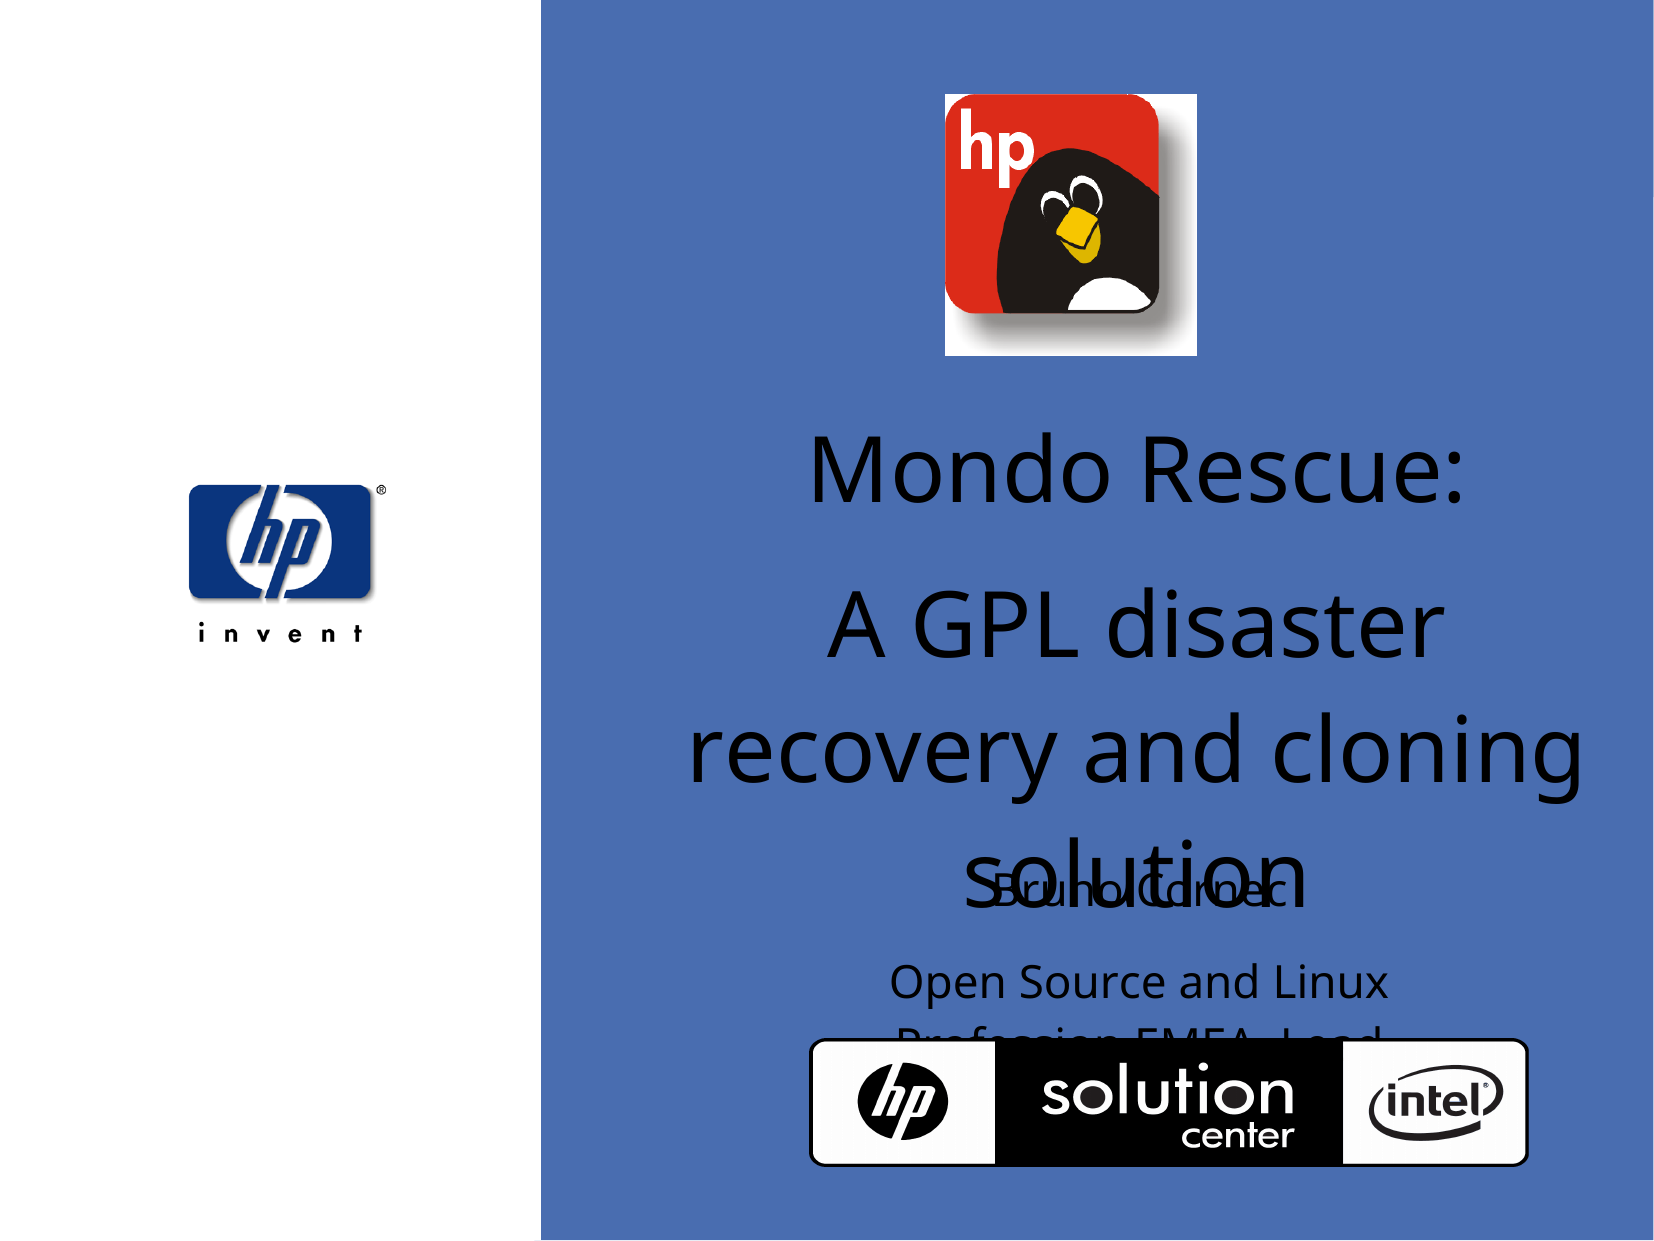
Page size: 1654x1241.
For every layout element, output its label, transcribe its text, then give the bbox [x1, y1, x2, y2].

list Mondo Rescue: A GPL disaster recovery and cloning solution [582, 214, 1610, 839]
text_box [0, 0, 1654, 1241]
picture [186, 478, 388, 644]
list Bruno Cornec Open Source and Linux Profession EMEA Lead [695, 771, 1501, 1050]
picture [809, 1038, 1529, 1167]
picture [945, 94, 1197, 214]
